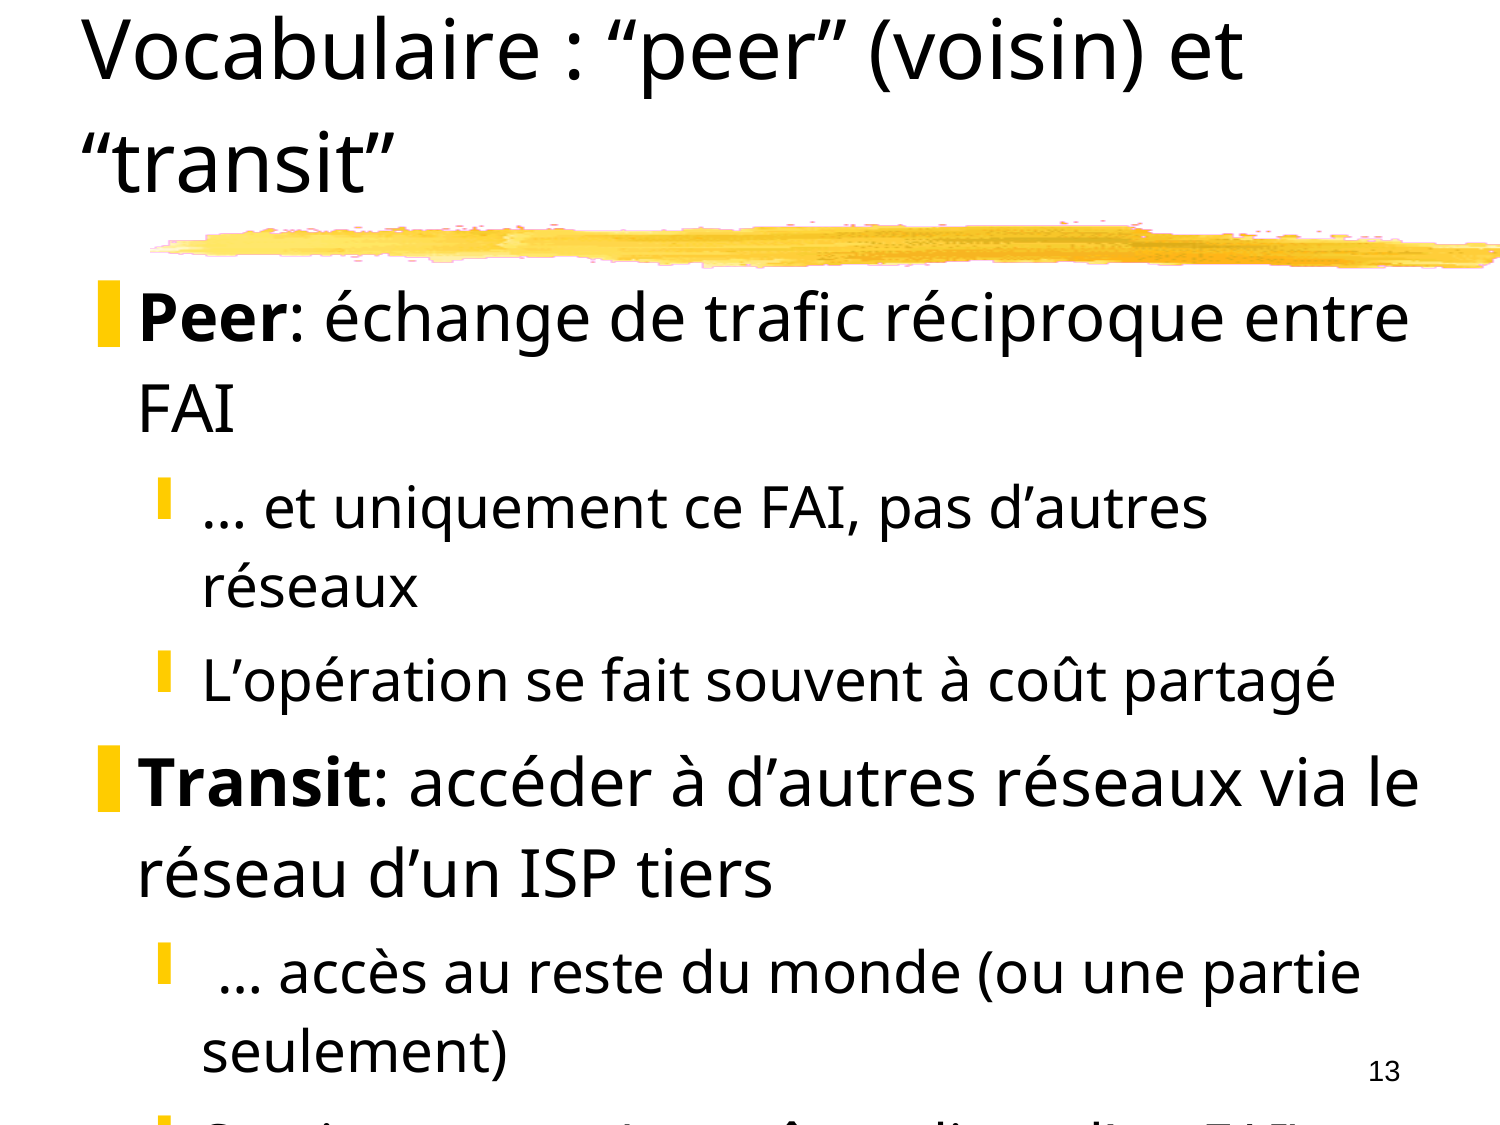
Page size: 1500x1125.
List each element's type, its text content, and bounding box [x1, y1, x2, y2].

title Vocabulaire : “peer” (voisin) et “transit” [66, 9, 1342, 225]
list Peer: échange de trafic réciproque entre FAI … et uniquement ce FAI, pas d’autres réseaux L’opération se fait souvent à coût partagé Transit: accéder à d’autres réseaux via le réseau d’un ISP tiers … accès au reste du monde (ou une partie seulement)‏ Service payant (vous êtes client d’un FAI)‏ [66, 262, 1450, 1093]
picture [150, 215, 1500, 279]
